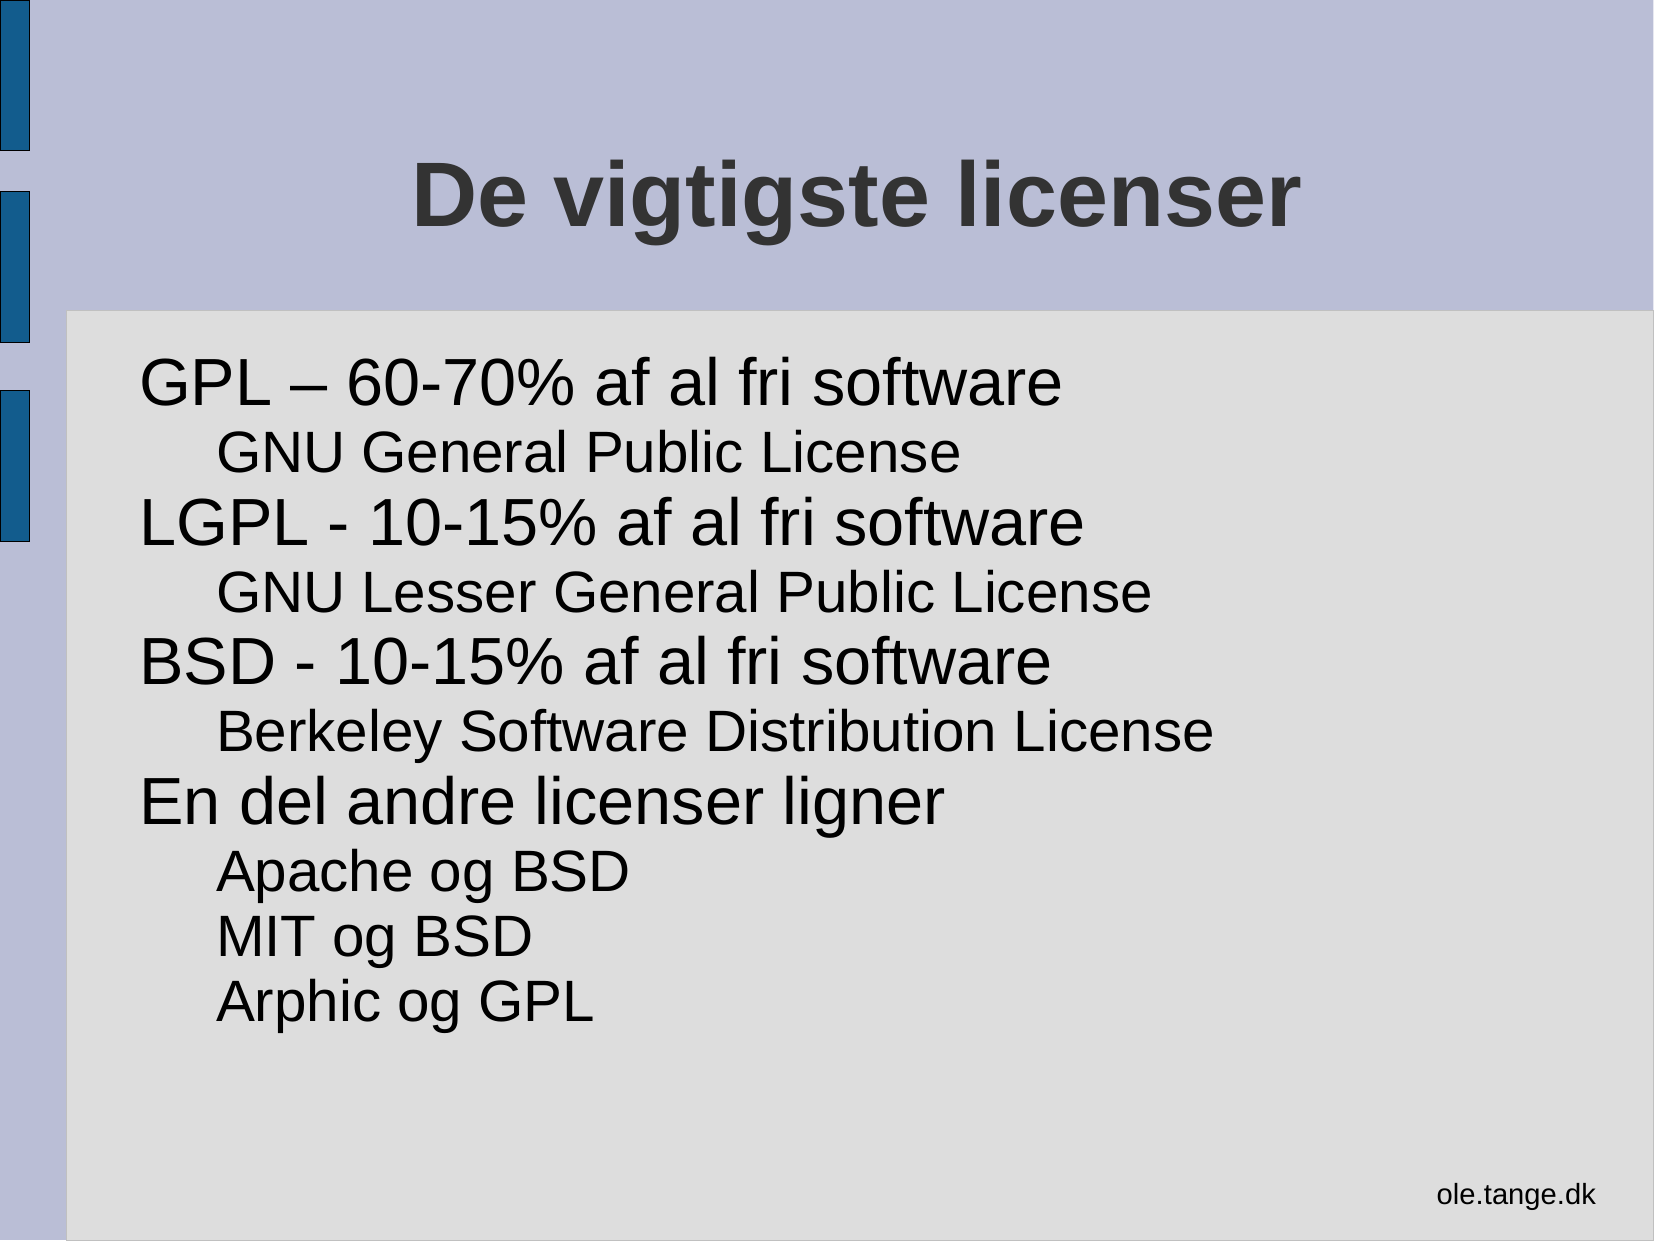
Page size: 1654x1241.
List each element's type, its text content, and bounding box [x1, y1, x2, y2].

title De vigtigste licenser [121, 91, 1534, 299]
list GPL – 60-70% af al fri software GNU General Public License LGPL - 10-15% af al fri software GNU Lesser General Public License BSD - 10-15% af al fri software Berkeley Software Distribution License En del andre licenser ligner Apache og BSD MIT og BSD Arphic og GPL [121, 344, 1534, 1127]
